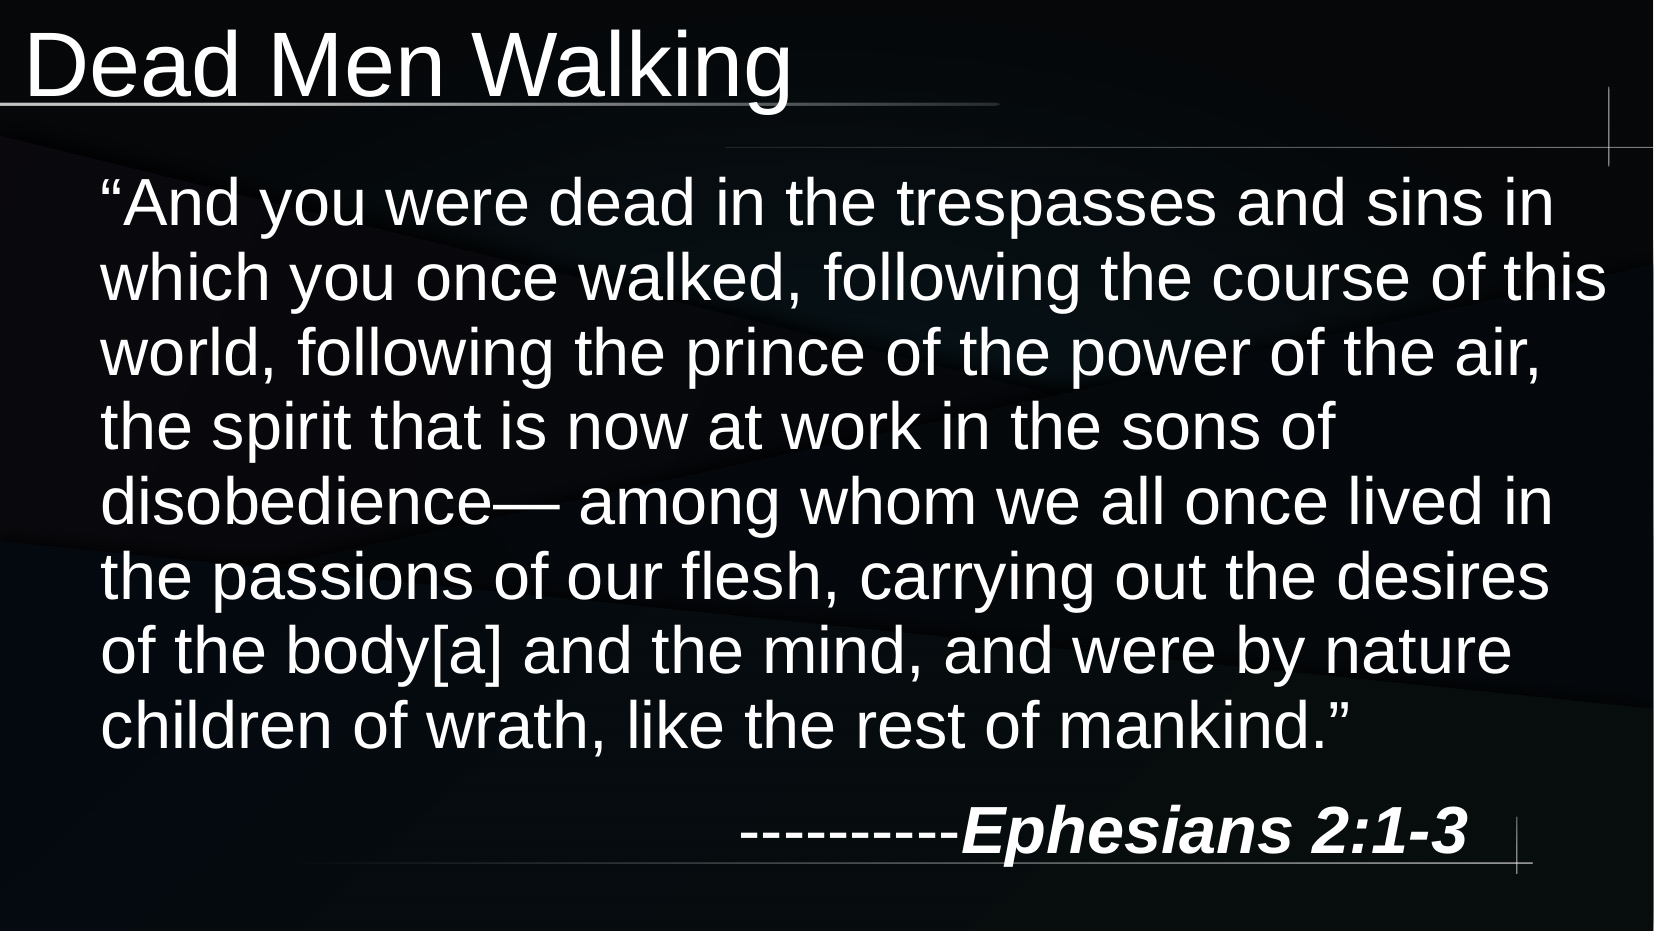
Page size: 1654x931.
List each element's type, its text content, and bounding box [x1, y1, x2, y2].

list “And you were dead in the trespasses and sins in which you once walked, following the course of this world, following the prince of the power of the air, the spirit that is now at work in the sons of disobedience— among whom we all once lived in the passions of our flesh, carrying out the desires of the body[a] and the mind, and were by nature children of wrath, like the rest of mankind.” ----------Ephesians 2:1-3 [30, 165, 1621, 916]
picture [0, 0, 1654, 931]
title Dead Men Walking [23, 11, 1589, 119]
